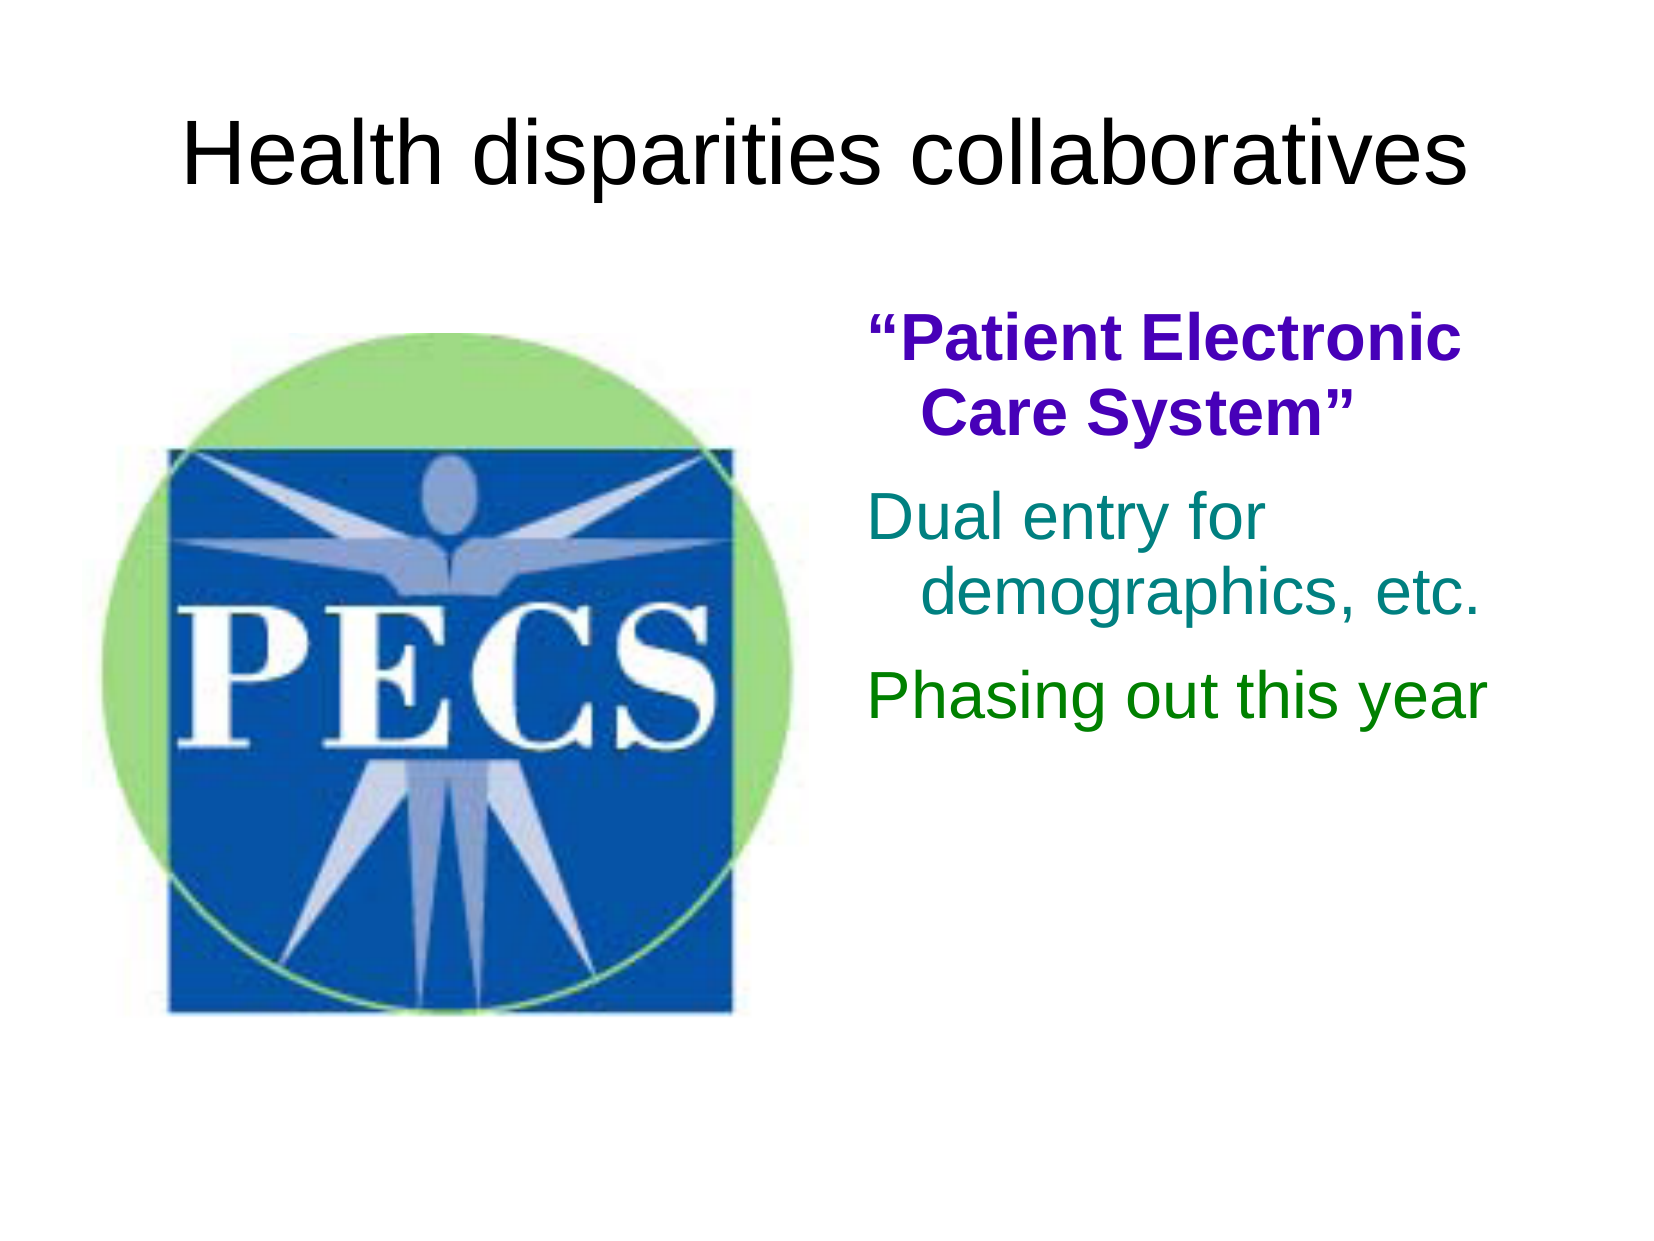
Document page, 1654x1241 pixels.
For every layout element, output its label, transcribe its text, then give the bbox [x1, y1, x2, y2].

list “Patient Electronic Care System” Dual entry for demographics, etc. Phasing out this year [849, 300, 1576, 826]
title Health disparities collaboratives [82, 49, 1571, 257]
picture [82, 333, 809, 1067]
